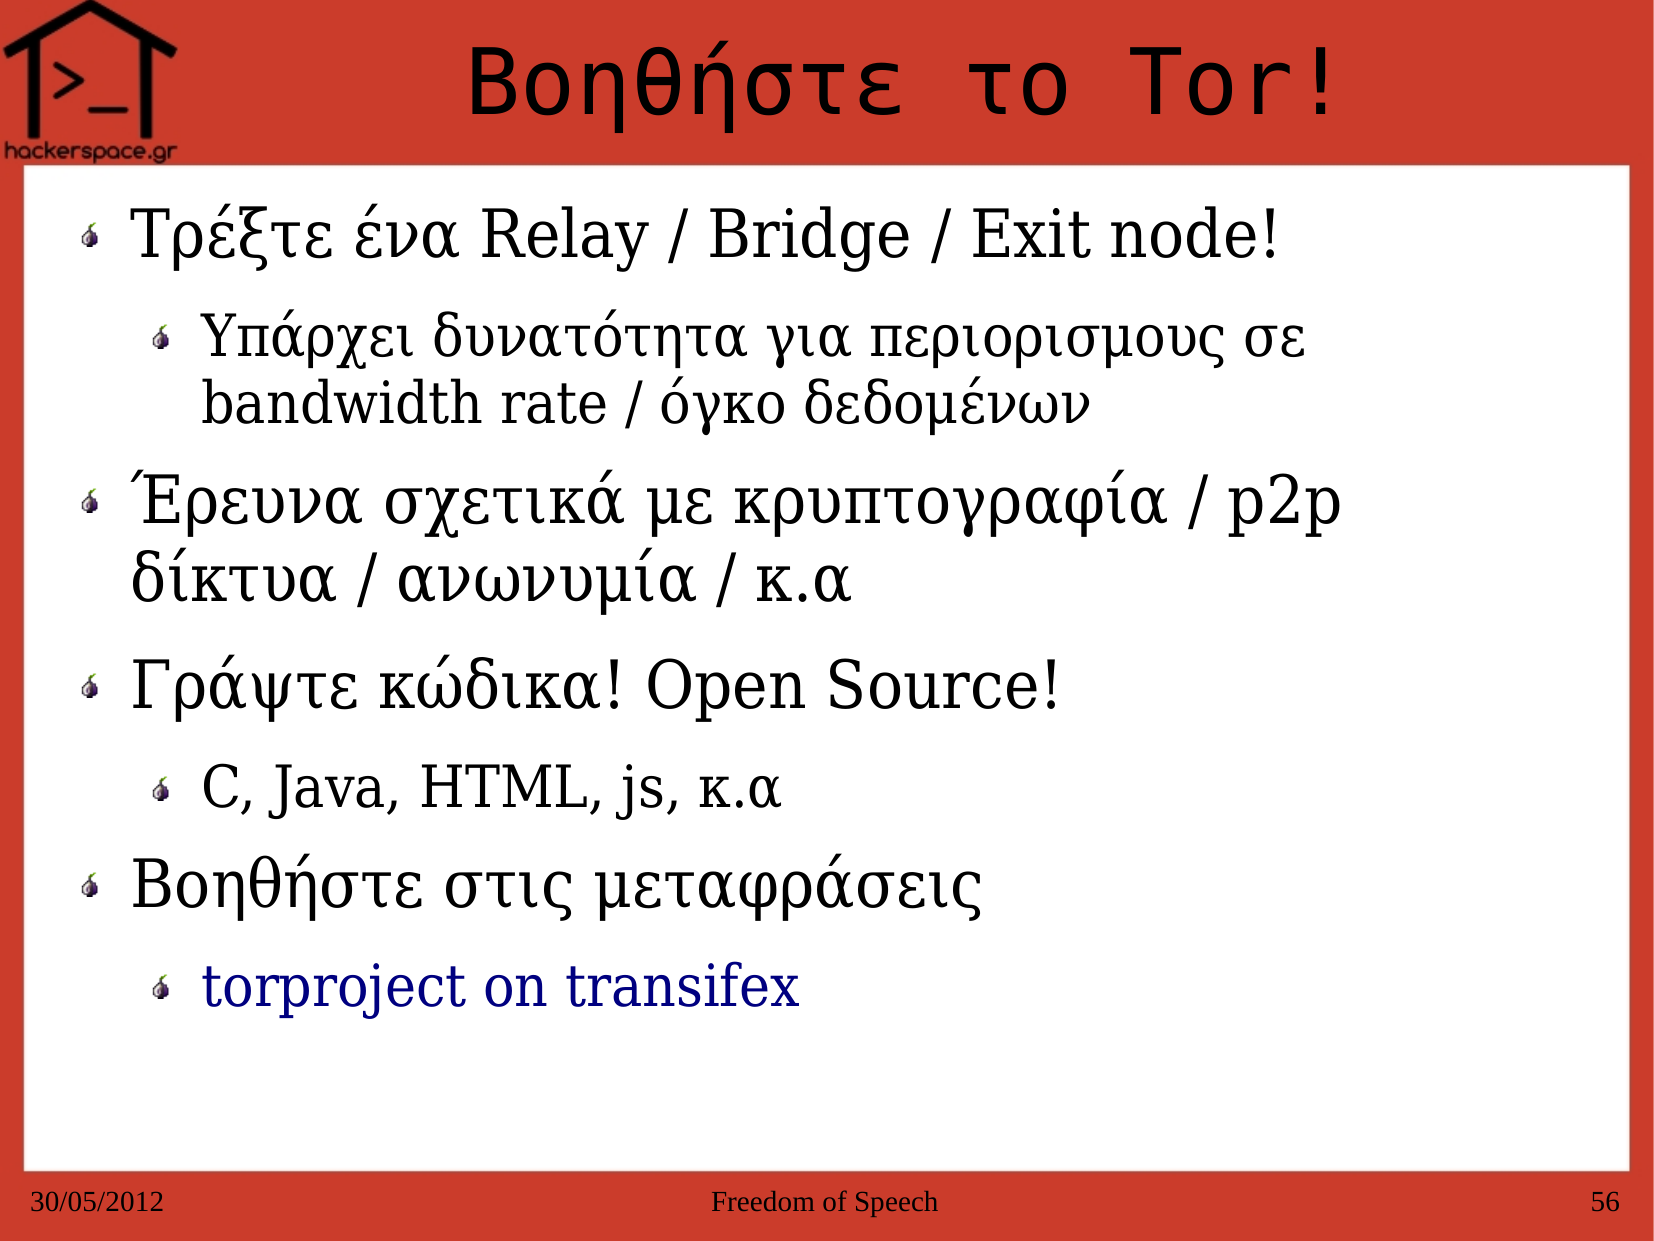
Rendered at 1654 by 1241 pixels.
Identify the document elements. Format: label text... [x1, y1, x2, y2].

title Βοηθήστε το Tor! [195, 15, 1621, 151]
picture [0, 0, 1654, 1241]
list Τρέξτε ένα Relay / Bridge / Exit node! Υπάρχει δυνατότητα για περιορισμους σε bandwidth rate / όγκο δεδομένων Έρευνα σχετικά με κρυπτογραφία / p2p δίκτυα / ανωνυμία / κ.α Γράψτε κώδικα! Open Source! C, Java, HTML, js, κ.α Βοηθήστε στις μεταφράσεις torproject on transifex [60, 195, 1591, 1141]
